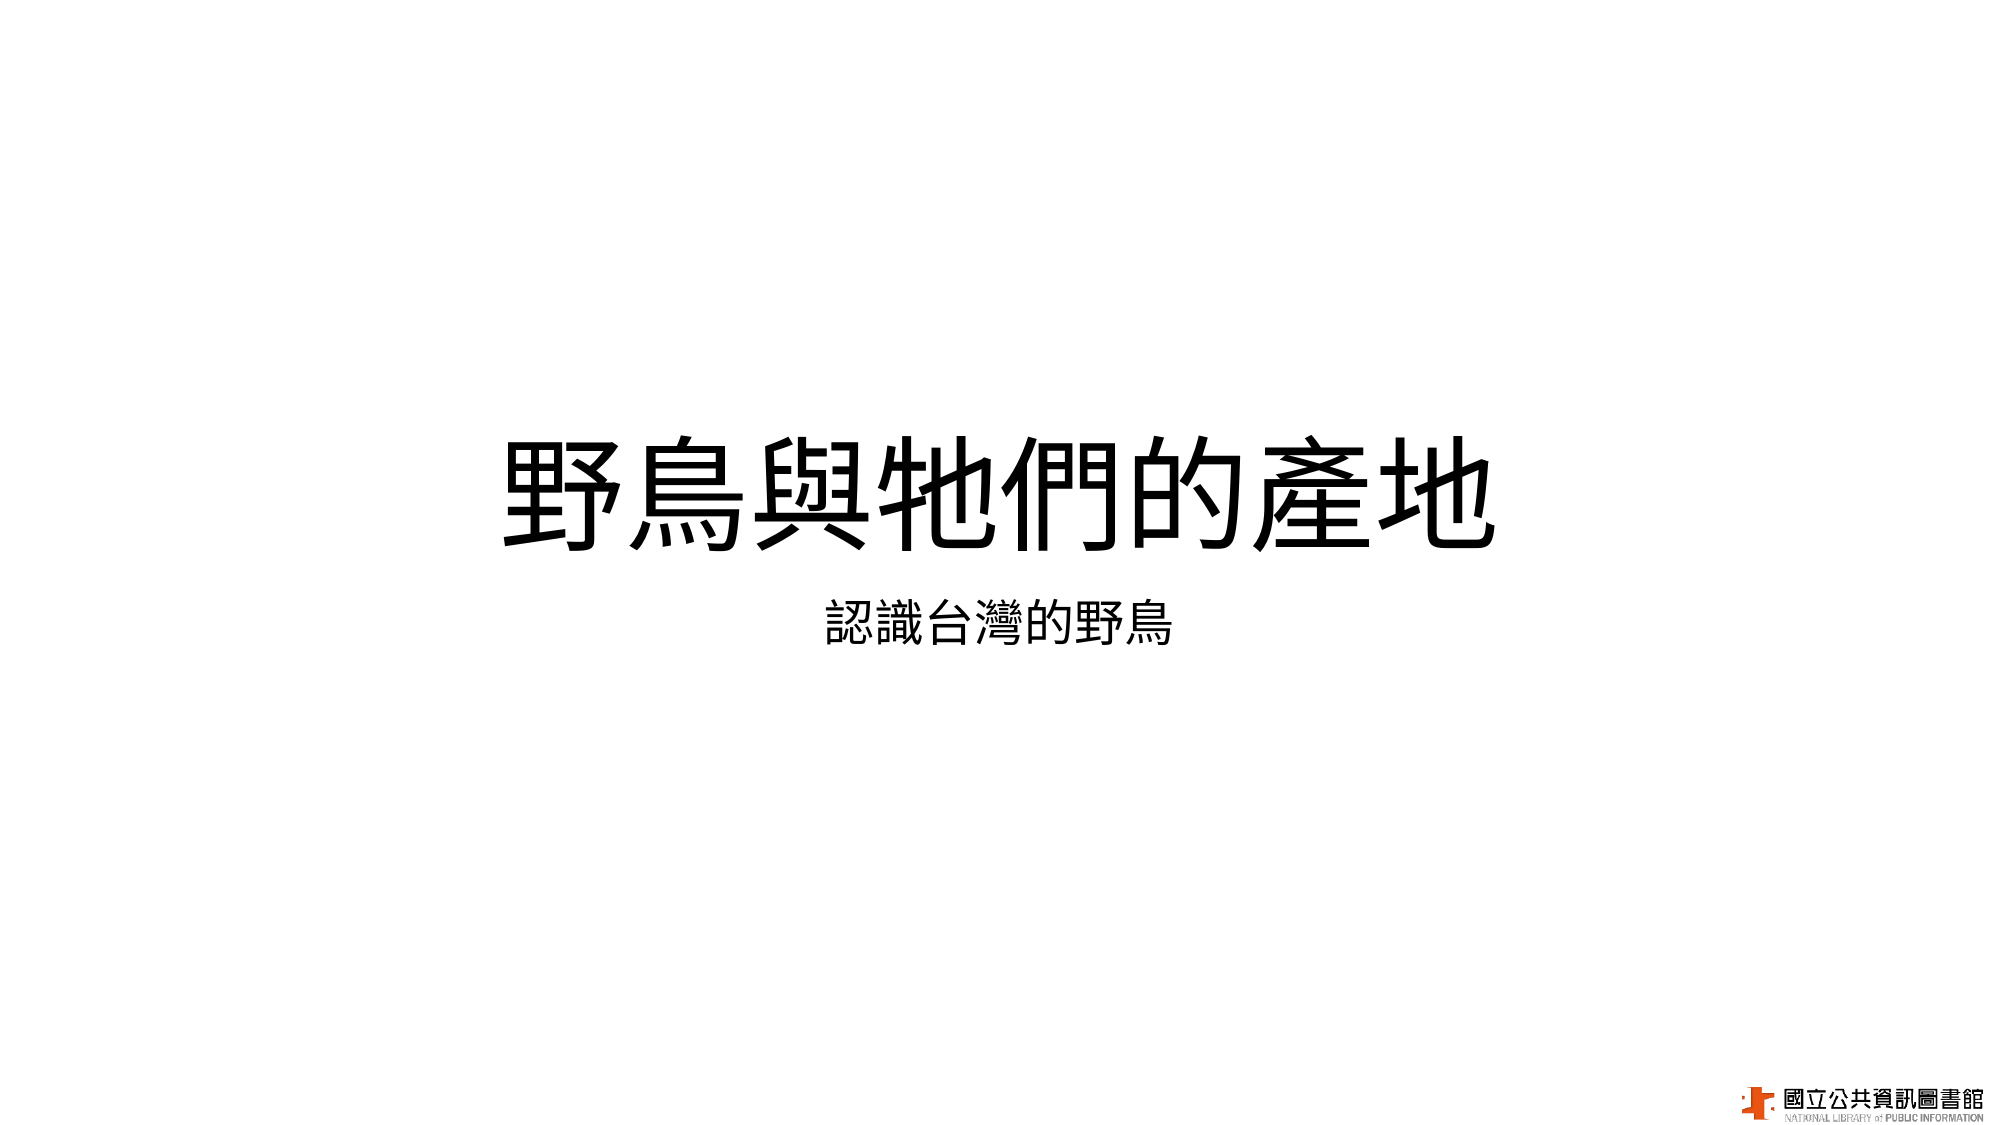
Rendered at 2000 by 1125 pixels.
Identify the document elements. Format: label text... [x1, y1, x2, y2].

title 野鳥與牠們的產地 [249, 184, 1750, 576]
subtitle 認識台灣的野鳥 [249, 590, 1750, 863]
